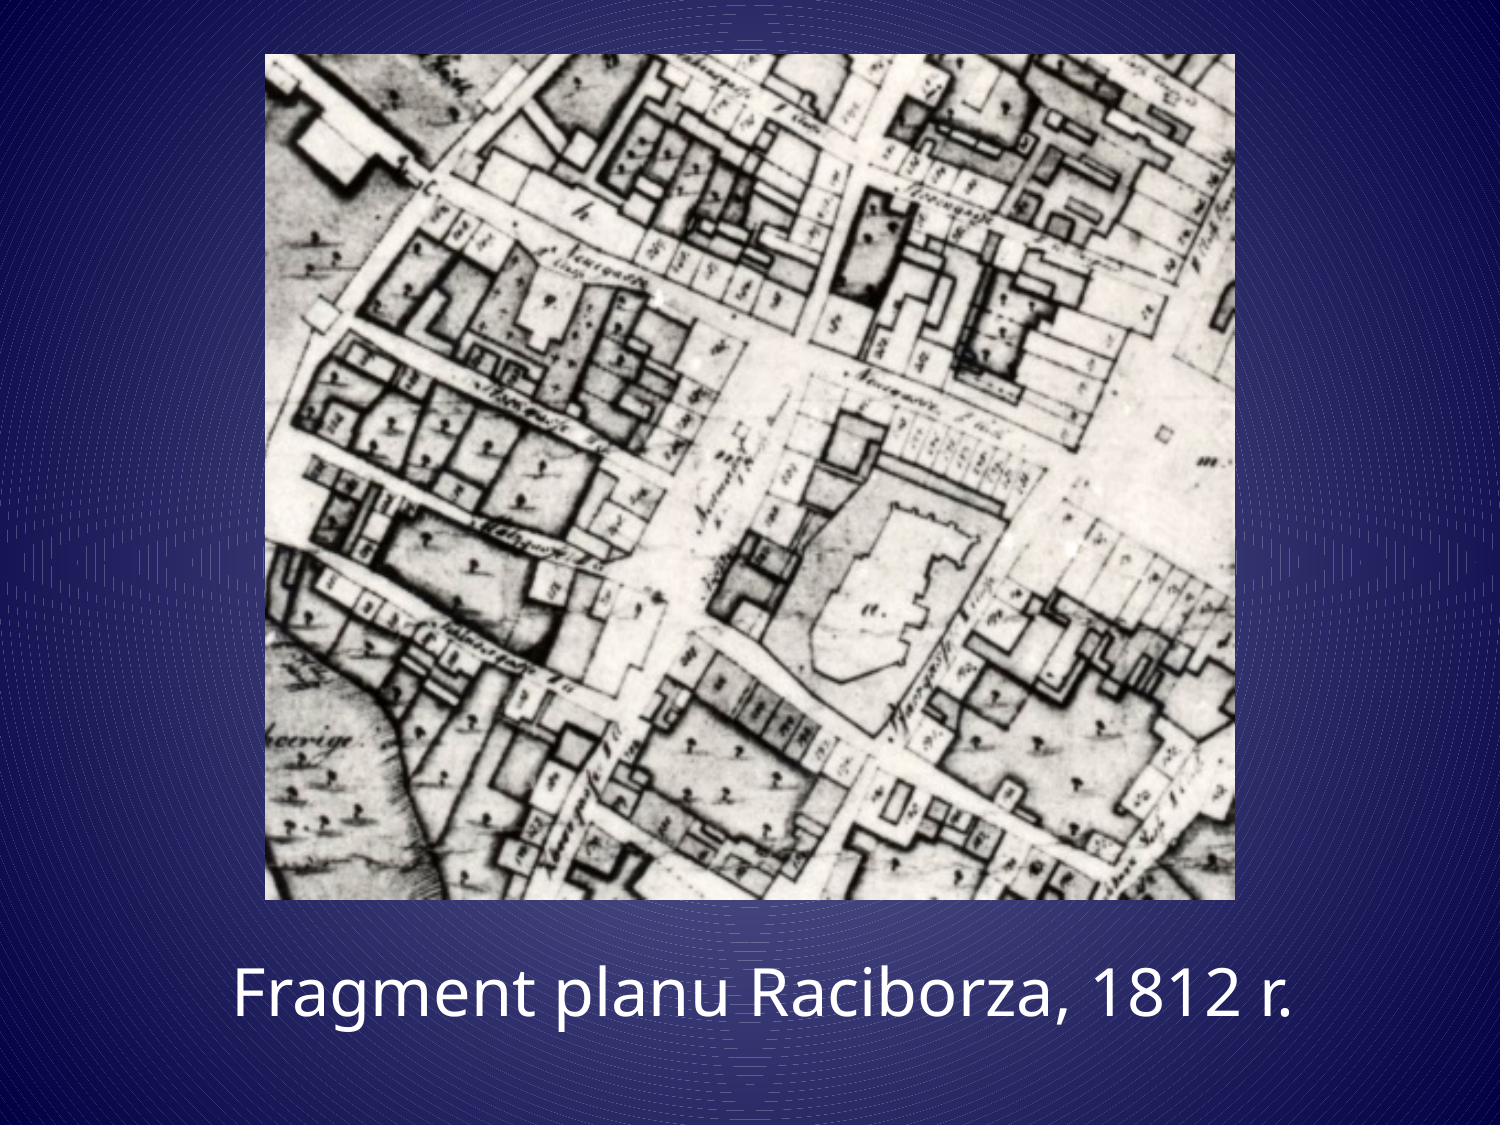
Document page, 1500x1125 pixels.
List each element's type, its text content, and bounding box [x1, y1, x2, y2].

title Fragment planu Raciborza, 1812 r. [88, 942, 1439, 1125]
picture [265, 54, 1235, 900]
